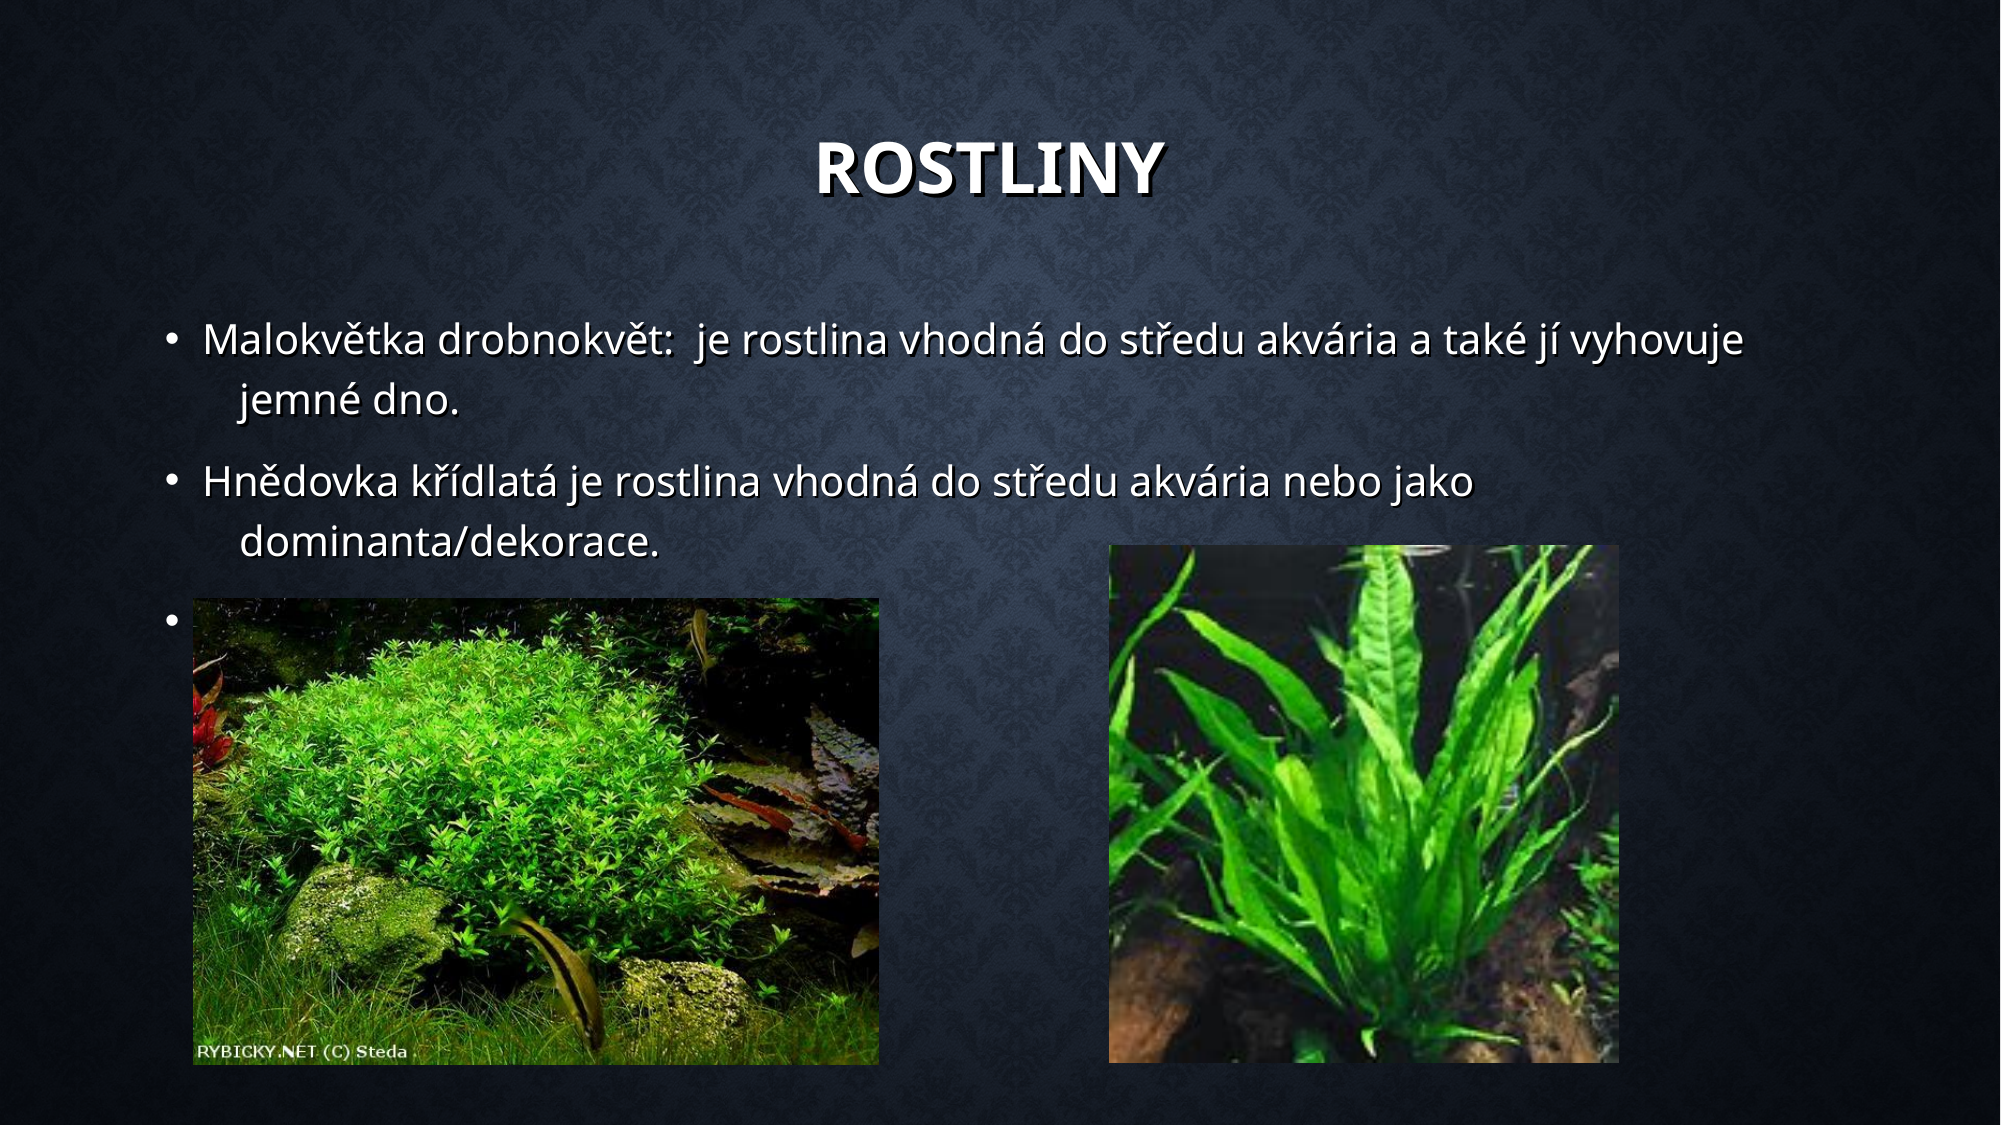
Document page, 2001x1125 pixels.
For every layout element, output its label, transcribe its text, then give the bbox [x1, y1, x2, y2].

title Rostliny [149, 62, 1849, 280]
picture [193, 598, 879, 1065]
list Malokvětka drobnokvět: je rostlina vhodná do středu akvária a také jí vyhovuje jemné dno. Hnědovka křídlatá je rostlina vhodná do středu akvária nebo jako dominanta/dekorace. [149, 295, 1849, 902]
picture [1109, 545, 1619, 1063]
